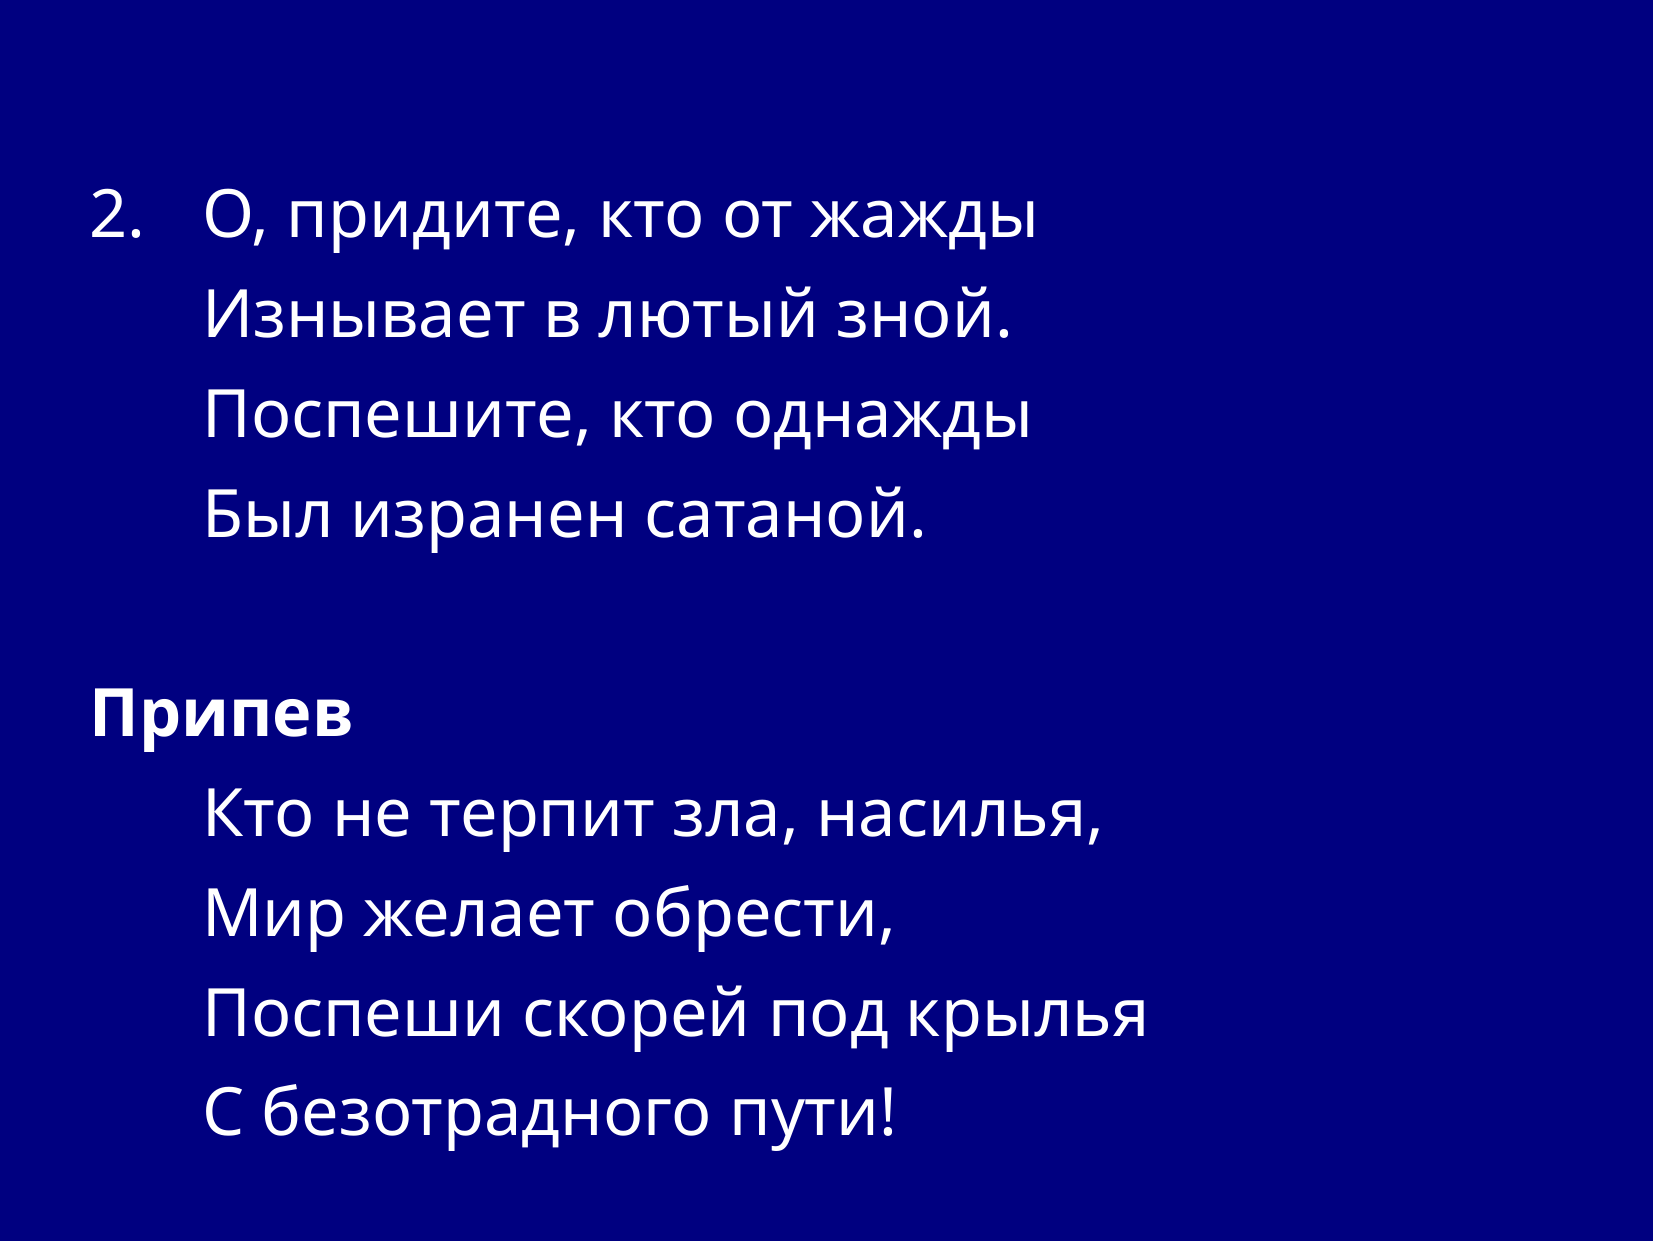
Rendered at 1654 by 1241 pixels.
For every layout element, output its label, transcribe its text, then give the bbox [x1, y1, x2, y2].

text_box 2. О, придите, кто от жажды Изнывает в лютый зной. Поспешите, кто однажды Был изранен сатаной. Припев Кто не терпит зла, насилья, Мир желает обрести, Поспеши скорей под крылья С безотрадного пути! [75, 150, 1576, 1163]
